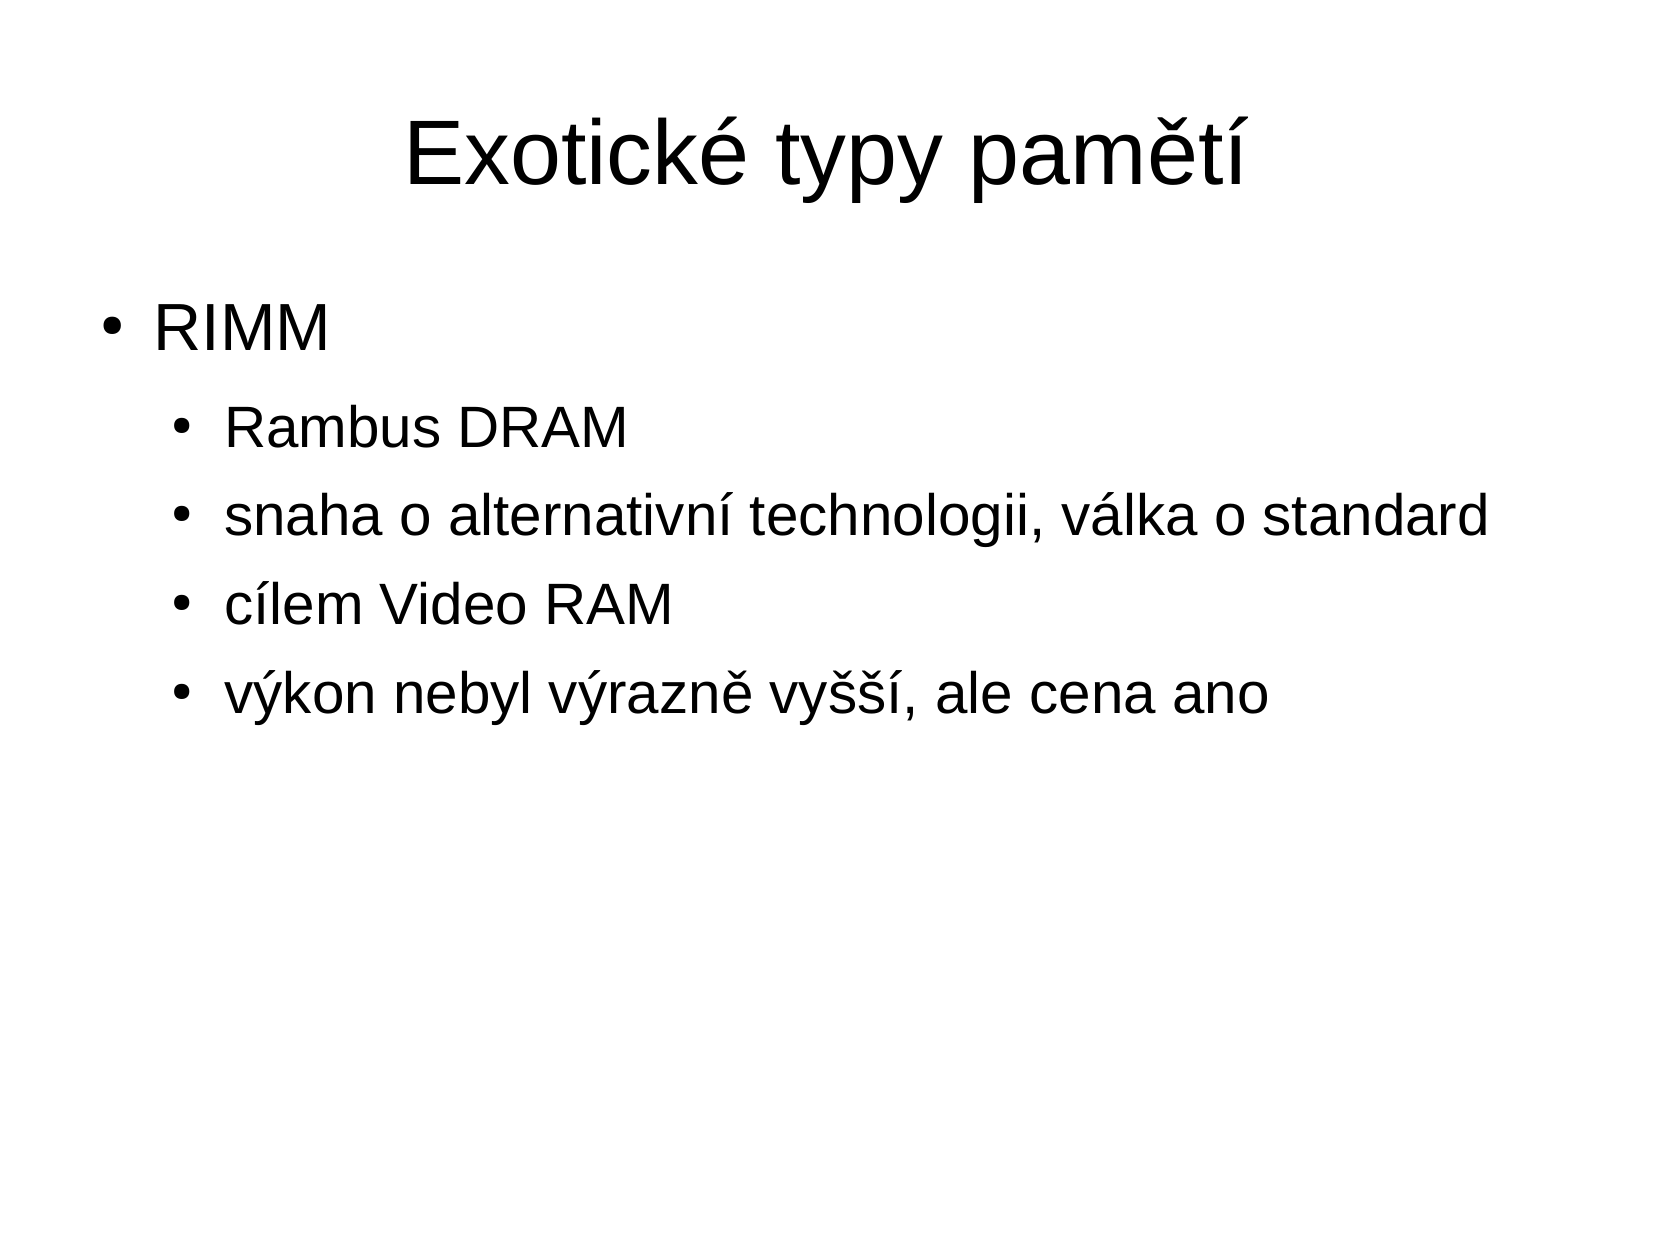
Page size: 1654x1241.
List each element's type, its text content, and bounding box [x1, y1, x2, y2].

list RIMM Rambus DRAM snaha o alternativní technologii, válka o standard cílem Video RAM výkon nebyl výrazně vyšší, ale cena ano [82, 290, 1571, 1010]
title Exotické typy pamětí [82, 49, 1571, 257]
